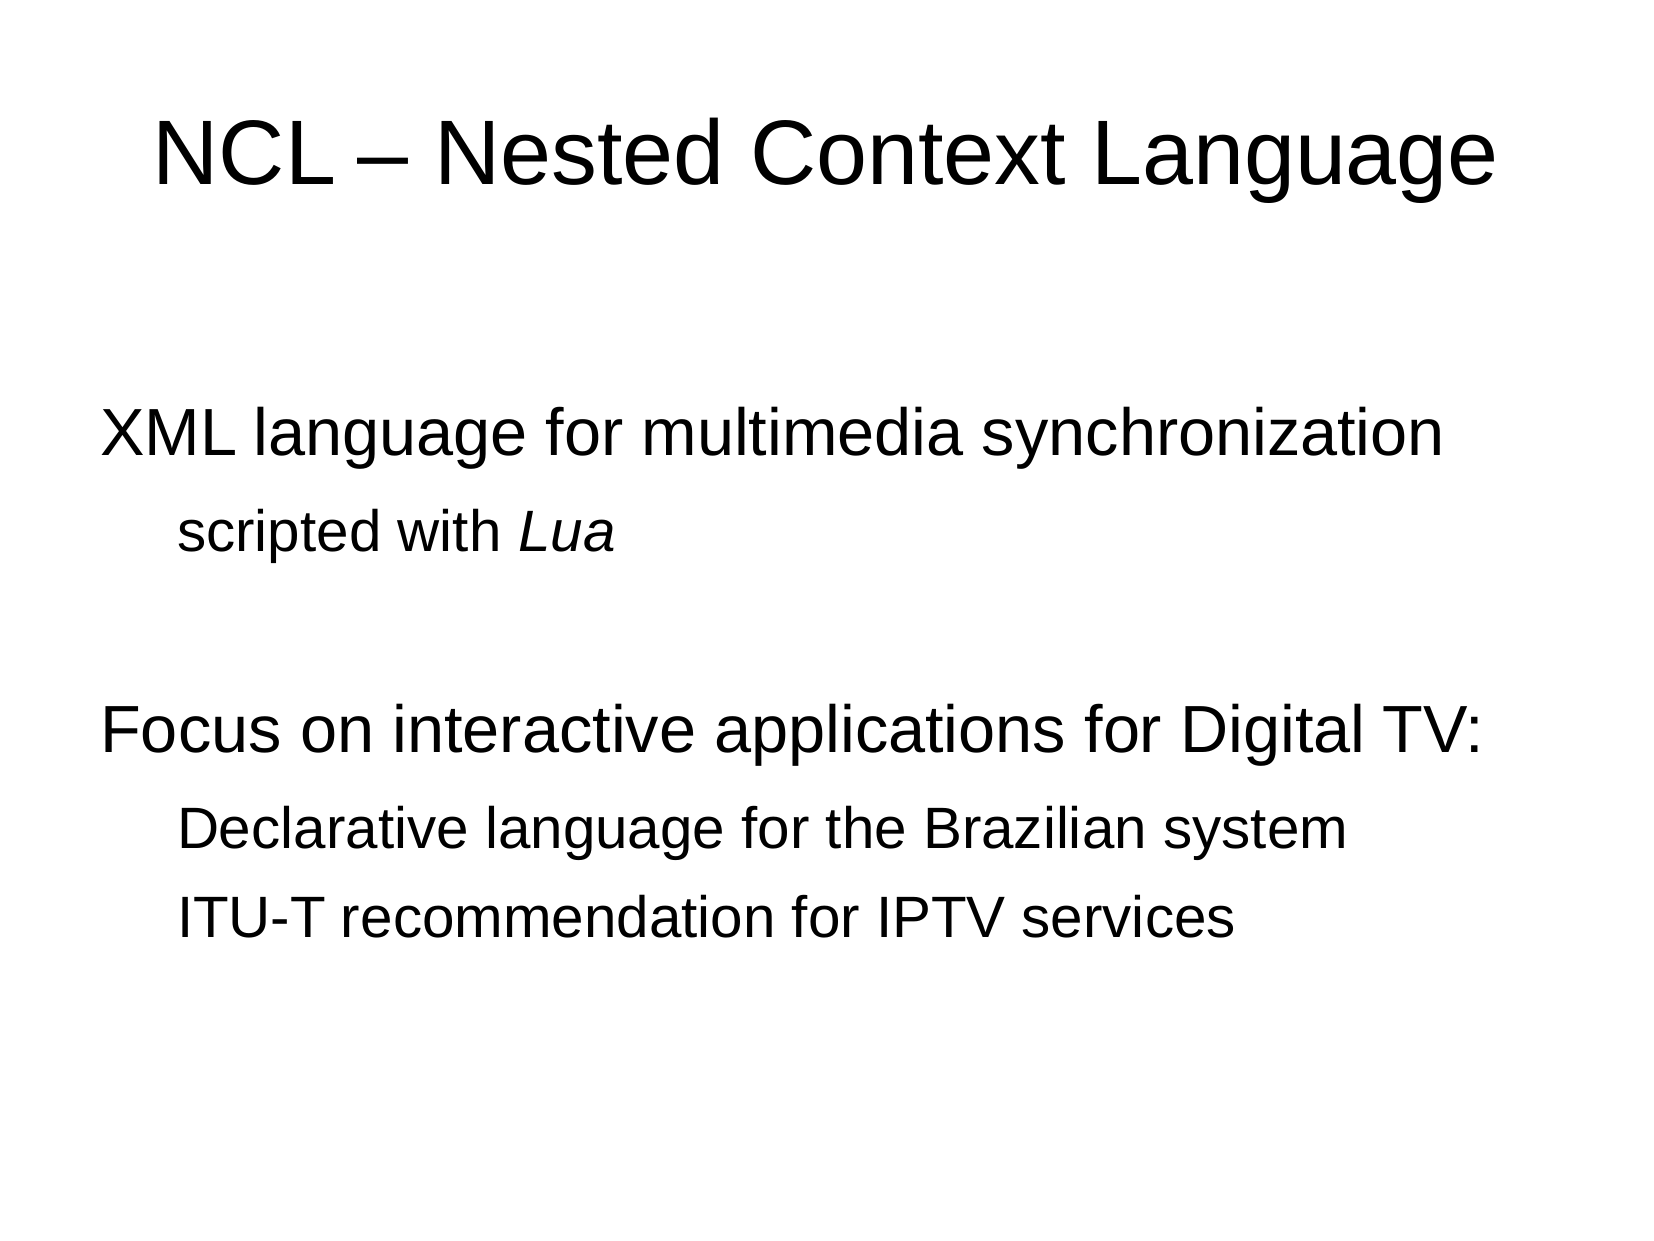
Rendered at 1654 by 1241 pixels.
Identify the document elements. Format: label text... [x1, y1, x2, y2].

list XML language for multimedia synchronization scripted with Lua Focus on interactive applications for Digital TV: Declarative language for the Brazilian system ITU-T recommendation for IPTV services [82, 290, 1571, 1094]
title NCL – Nested Context Language [82, 49, 1571, 257]
